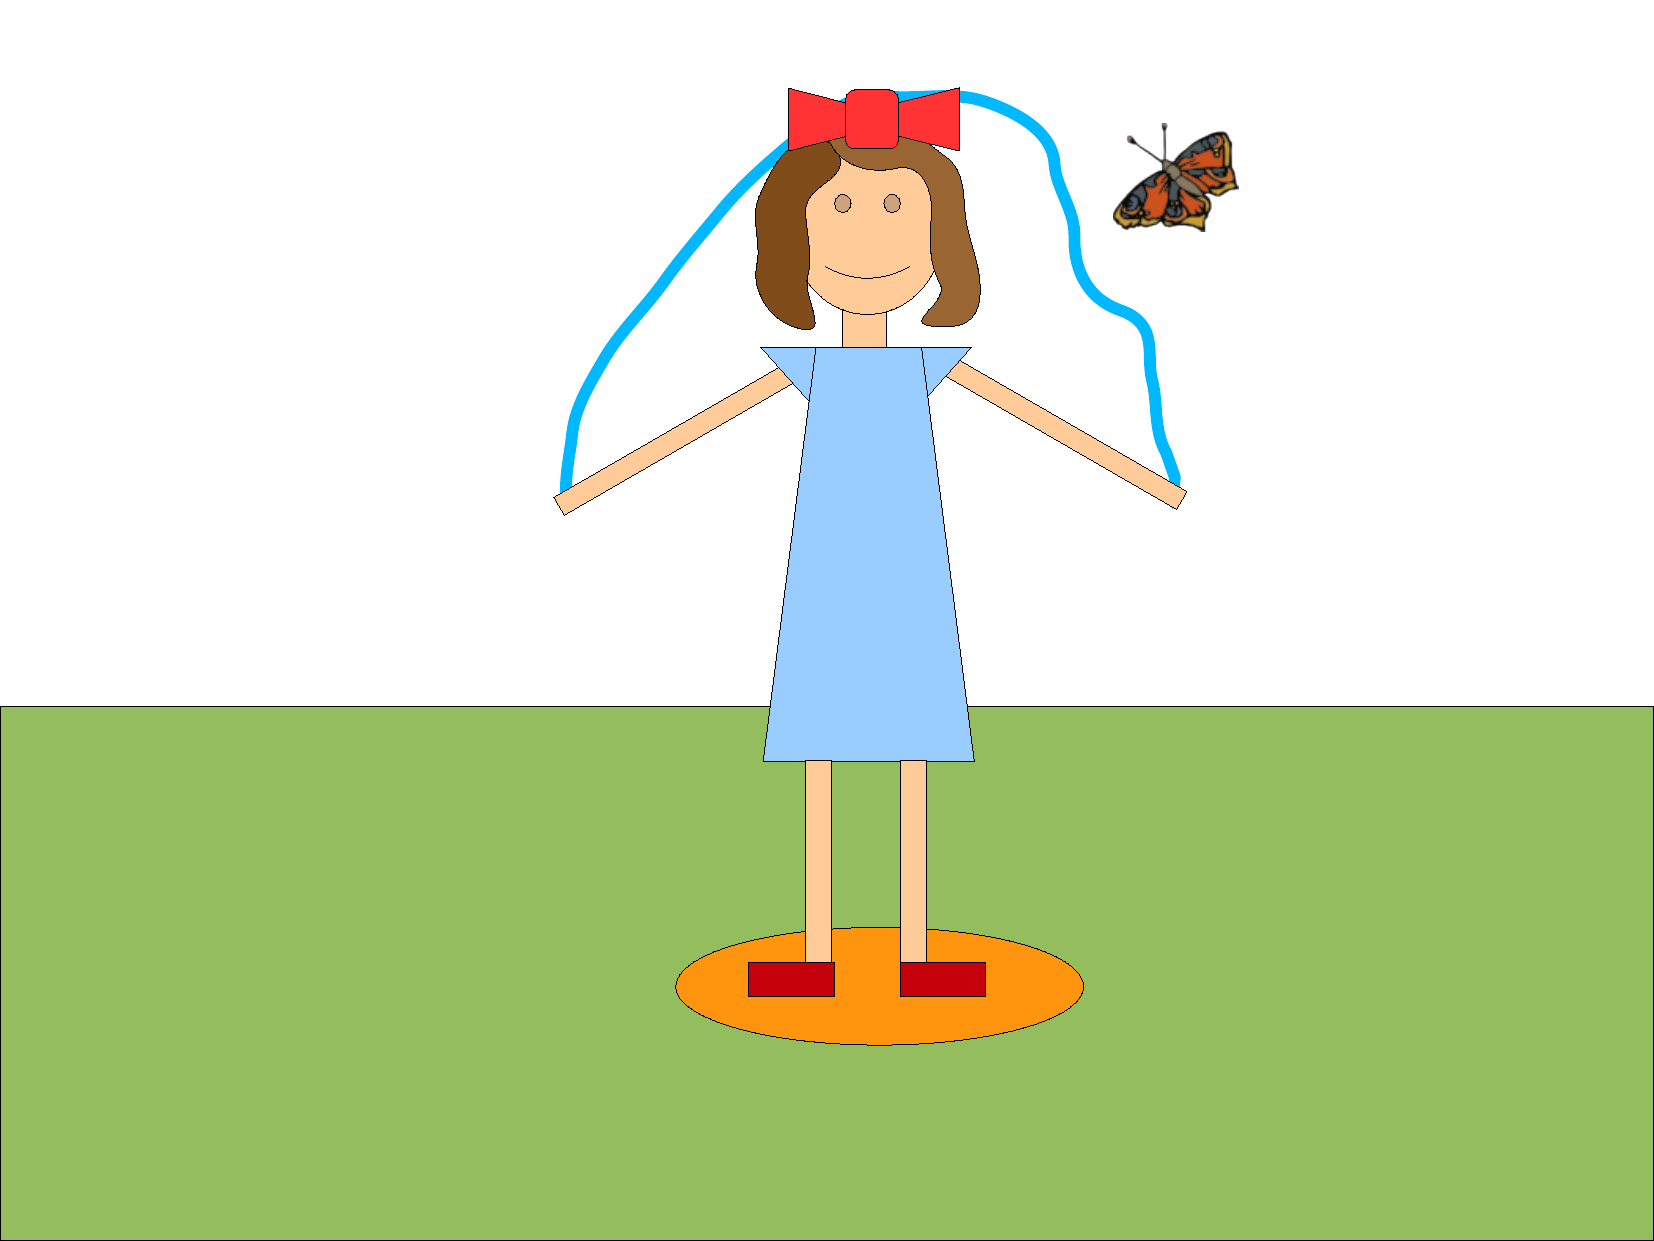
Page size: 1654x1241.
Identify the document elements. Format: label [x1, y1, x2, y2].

text_box [0, 87, 1654, 1241]
picture [1113, 123, 1239, 232]
